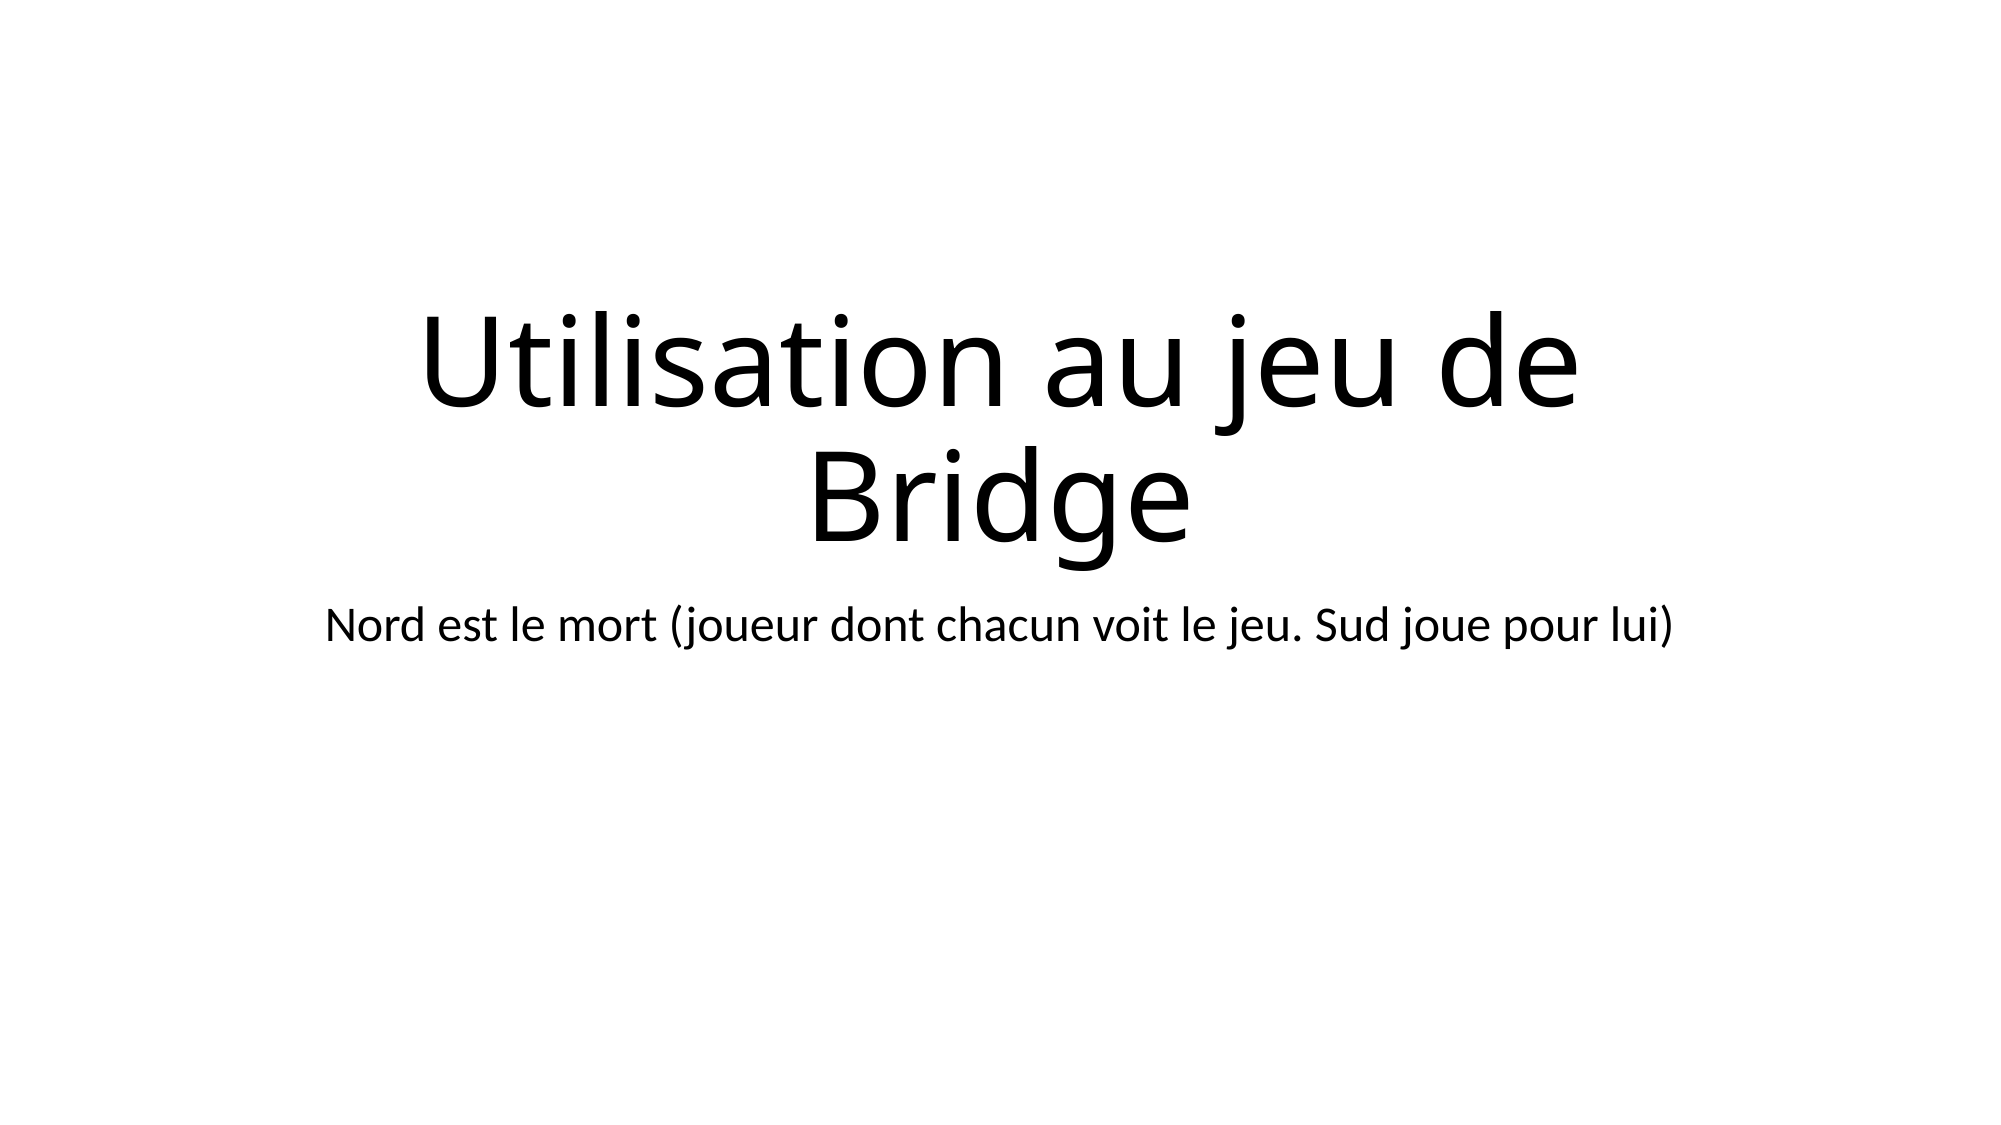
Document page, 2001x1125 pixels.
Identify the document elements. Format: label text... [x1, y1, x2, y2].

subtitle Nord est le mort (joueur dont chacun voit le jeu. Sud joue pour lui) [249, 590, 1750, 863]
title Utilisation au jeu de Bridge [249, 184, 1750, 576]
